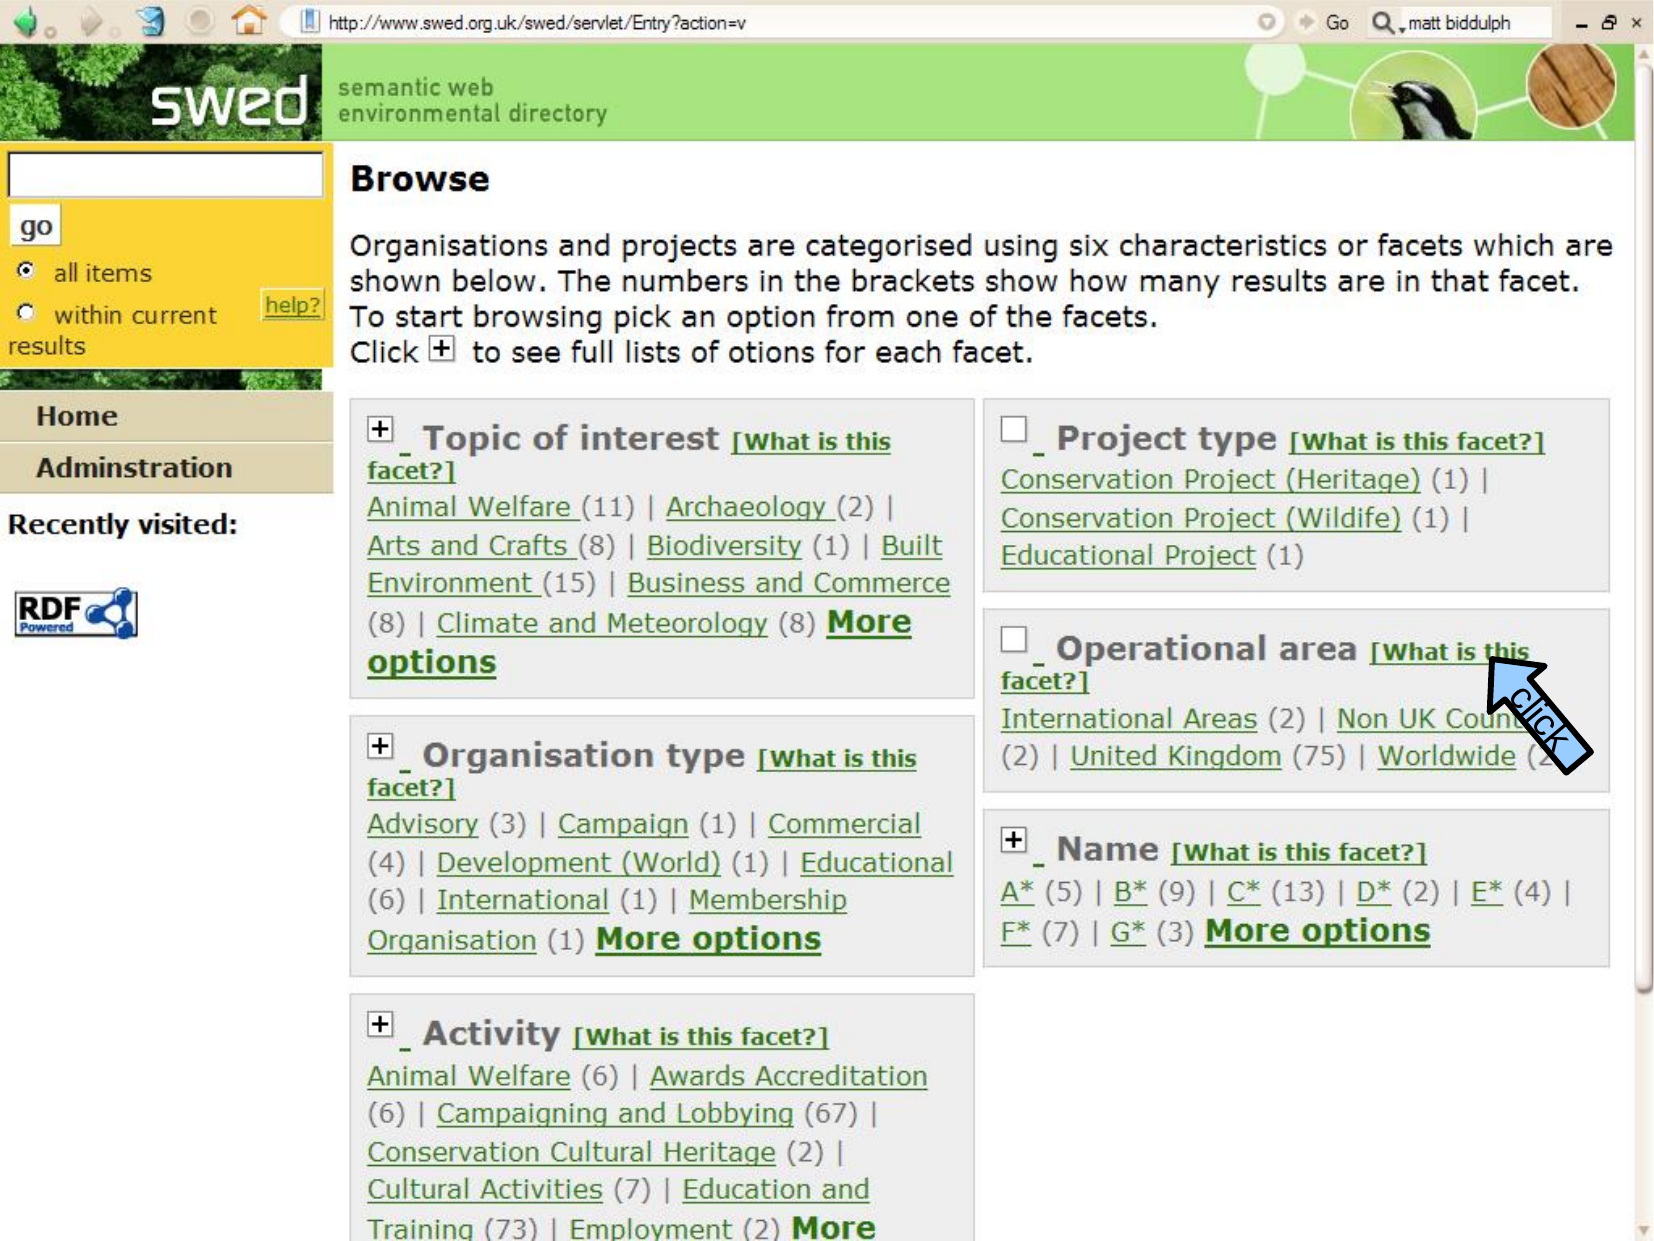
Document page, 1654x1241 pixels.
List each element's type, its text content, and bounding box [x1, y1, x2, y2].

text_box click [1489, 659, 1591, 773]
picture [0, 0, 1654, 1241]
